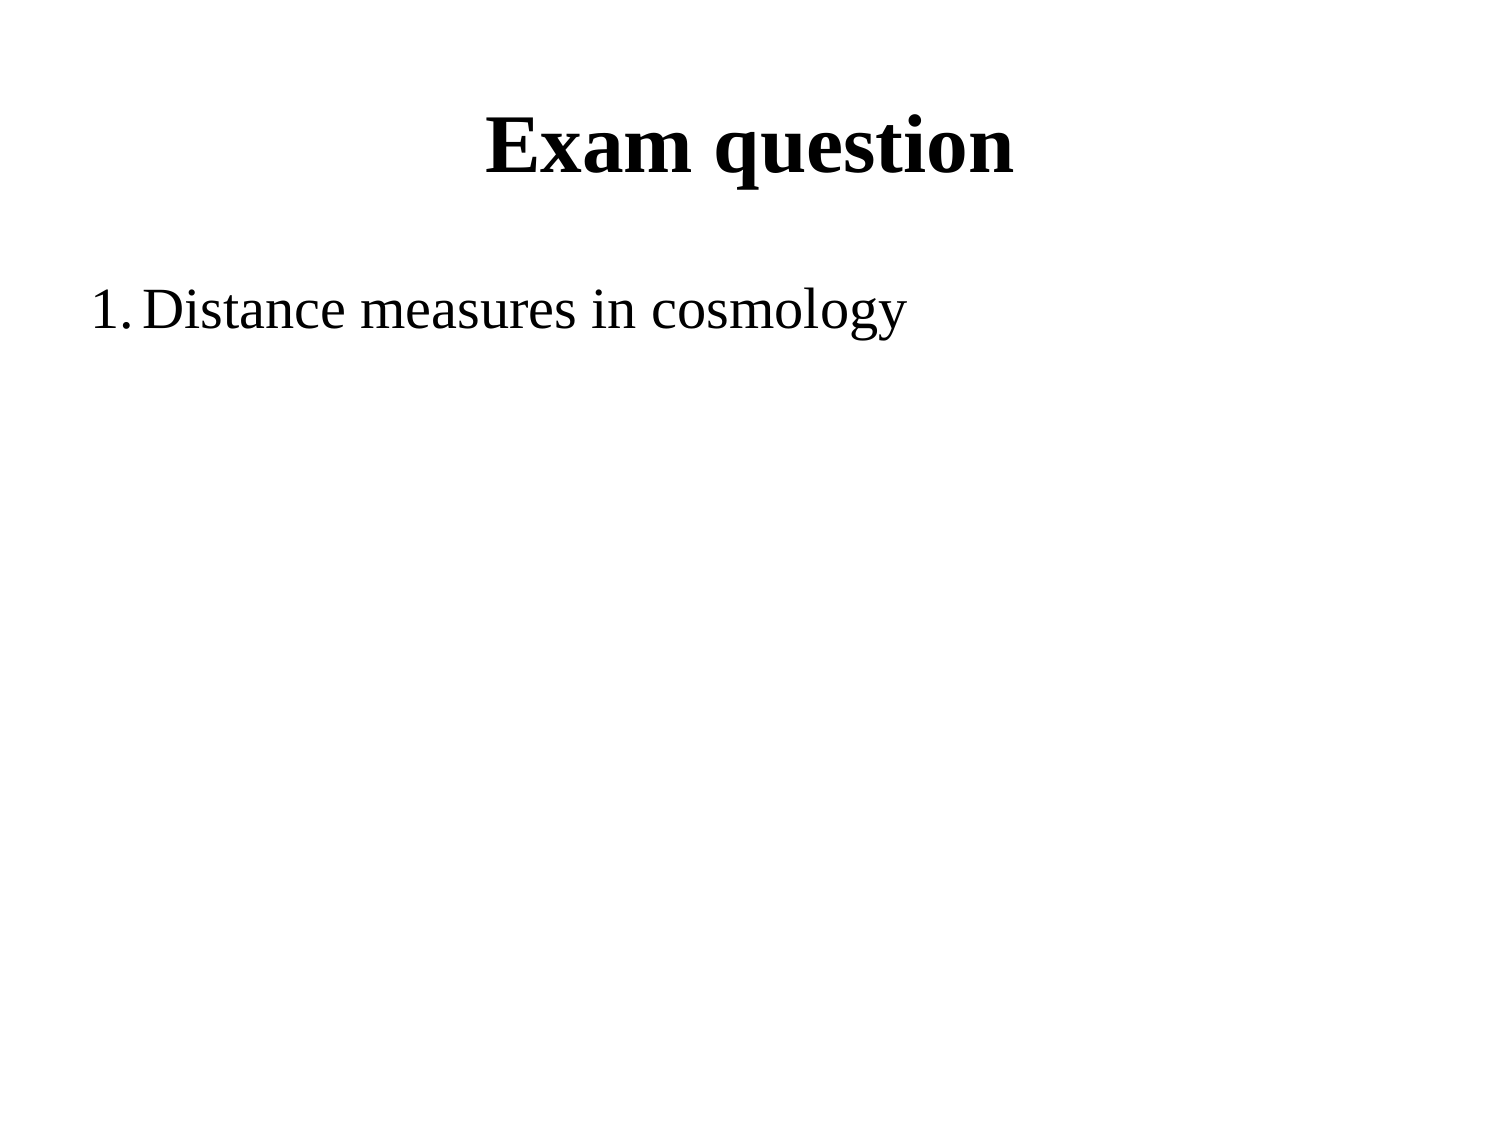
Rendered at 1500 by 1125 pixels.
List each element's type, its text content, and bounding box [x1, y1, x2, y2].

title Exam question [75, 86, 1425, 192]
list Distance measures in cosmology [75, 262, 1425, 1005]
